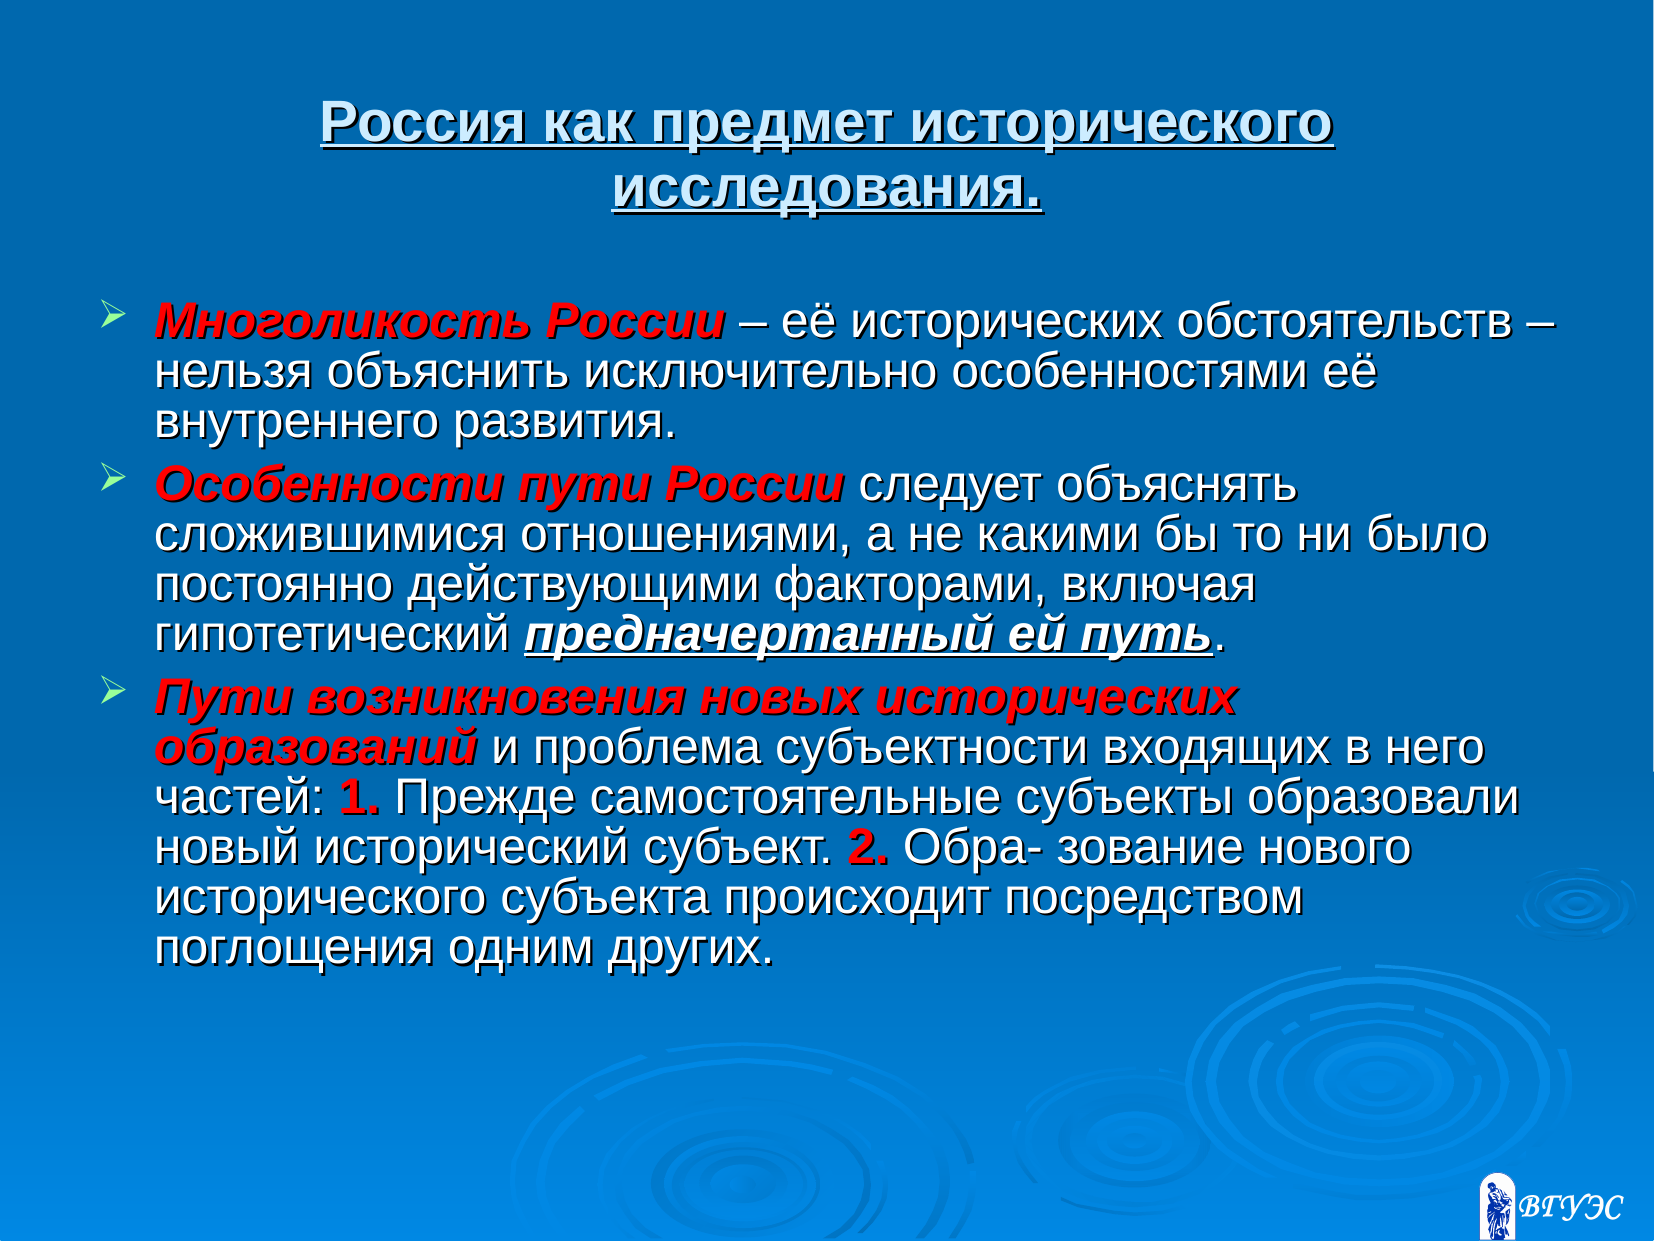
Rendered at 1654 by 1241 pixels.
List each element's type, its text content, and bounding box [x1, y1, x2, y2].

title Россия как предмет исторического исследования. [82, 50, 1571, 257]
list Многоликость России – её исторических обстоятельств – нельзя объяснить исключительно особенностями её внутреннего развития. Особенности пути России следует объяснять сложившимися отношениями, а не какими бы то ни было постоянно действующими факторами, включая гипотетический предначертанный ей путь. Пути возникновения новых исторических образований и проблема субъектности входящих в него частей: 1. Прежде самостоятельные субъекты образовали новый исторический субъект. 2. Обра- зование нового исторического субъекта происходит посредством поглощения одним других. [82, 289, 1571, 1108]
picture [1479, 1172, 1625, 1241]
